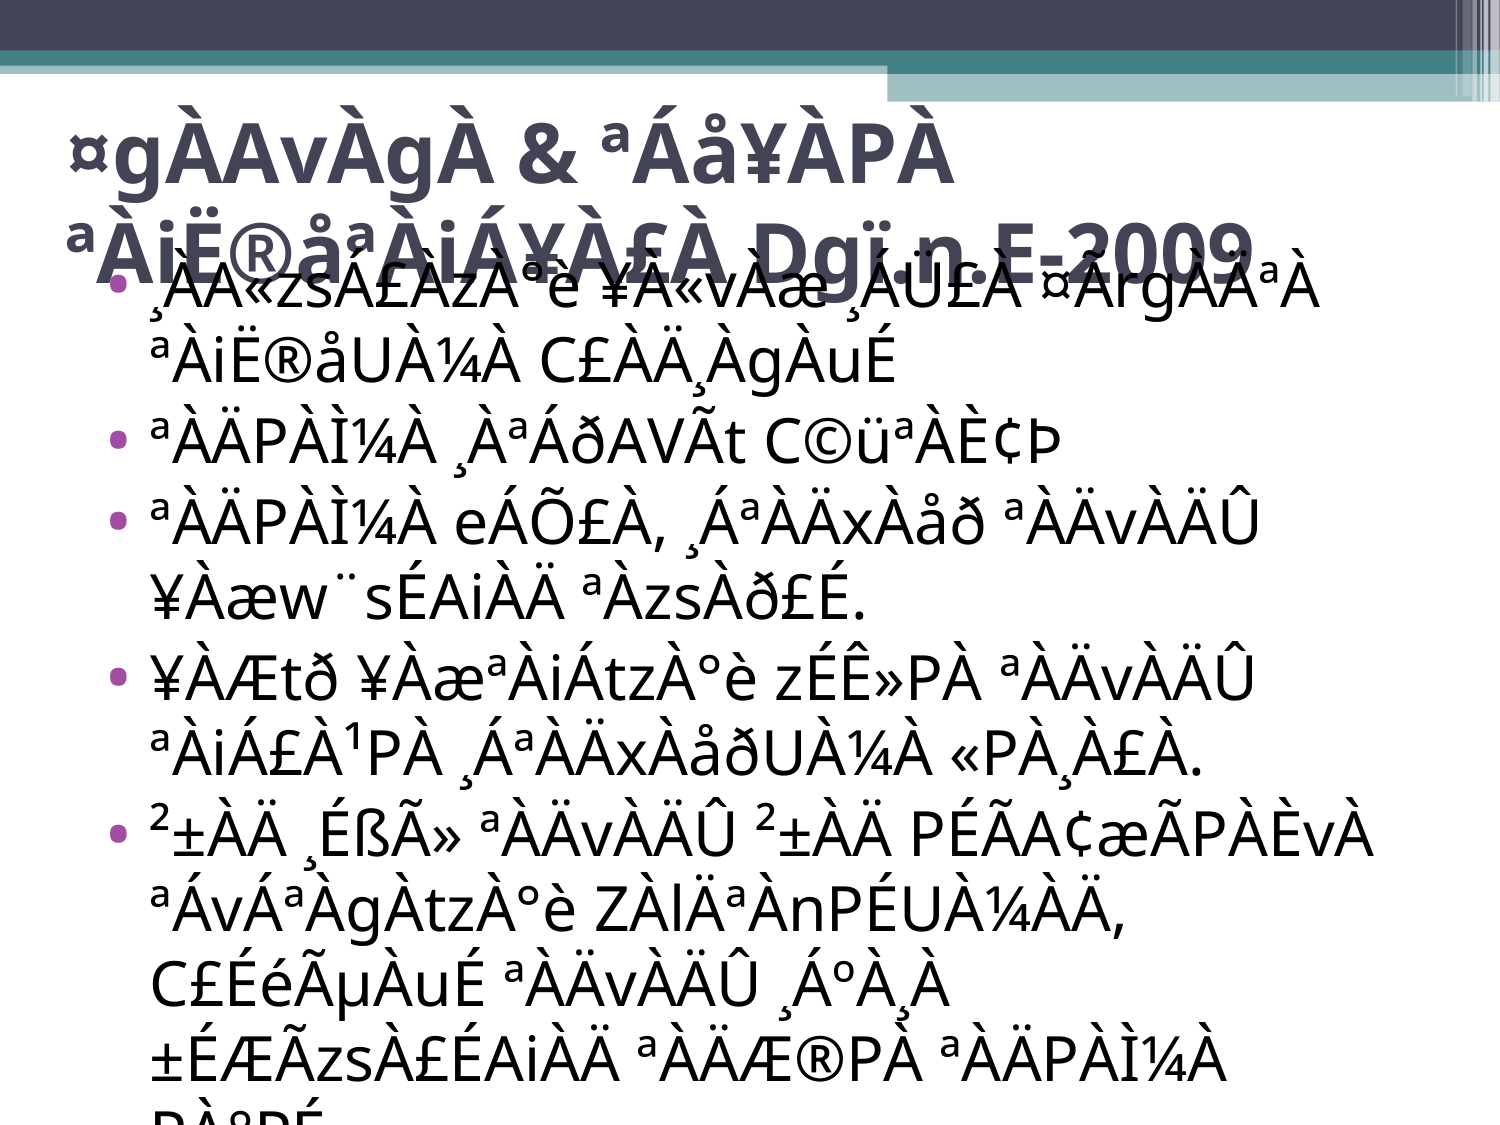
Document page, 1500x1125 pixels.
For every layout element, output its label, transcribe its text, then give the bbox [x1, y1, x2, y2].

list ¸ÀA«zsÁ£ÀzÀ°è ¥À«vÀæ ¸ÁÜ£À ¤ÃrgÀÄªÀ ªÀiË®åUÀ¼À C£ÀÄ¸ÀgÀuÉ ªÀÄPÀÌ¼À ¸ÀªÁðAVÃt C©üªÀÈ¢Þ ªÀÄPÀÌ¼À eÁÕ£À, ¸ÁªÀÄxÀåð ªÀÄvÀÄÛ ¥Àæw¨sÉAiÀÄ ªÀzsÀð£É. ¥ÀÆtð ¥ÀæªÀiÁtzÀ°è zÉÊ»PÀ ªÀÄvÀÄÛ ªÀiÁ£À¹PÀ ¸ÁªÀÄxÀåðUÀ¼À «PÀ¸À£À. ²±ÀÄ ¸ÉßÃ» ªÀÄvÀÄÛ ²±ÀÄ PÉÃA¢æÃPÀÈvÀ ªÁvÁªÀgÀtzÀ°è ZÀlÄªÀnPÉUÀ¼ÀÄ, C£ÉéÃµÀuÉ ªÀÄvÀÄÛ ¸ÁºÀ¸À ±ÉÆÃzsÀ£ÉAiÀÄ ªÀÄÆ®PÀ ªÀÄPÀÌ¼À PÀ°PÉ. ªÀÄUÀÄ«£À ¨sÀAiÀÄ, DWÁvÀ ºÁUÀÆ DvÀAPÀ ºÉÆÃUÀ¯Ár¸ÀÄªÀÅzÀÄ ªÀÄvÀÄÛ ªÀÄUÀÄ ªÀÄÄPÀÛªÁV vÀ£Àß C©ü¥ÁæAiÀÄªÀ£ÀÄß ªÀåPÀÛ¥Àr¸ÀÄªÀÅzÀPÉÌ £ÉgÀªÀÅ. [75, 237, 1426, 1051]
title ¤gÀAvÀgÀ & ªÁå¥ÀPÀ ªÀiË®åªÀiÁ¥À£À Dgï.n.E-2009 [49, 0, 1425, 408]
